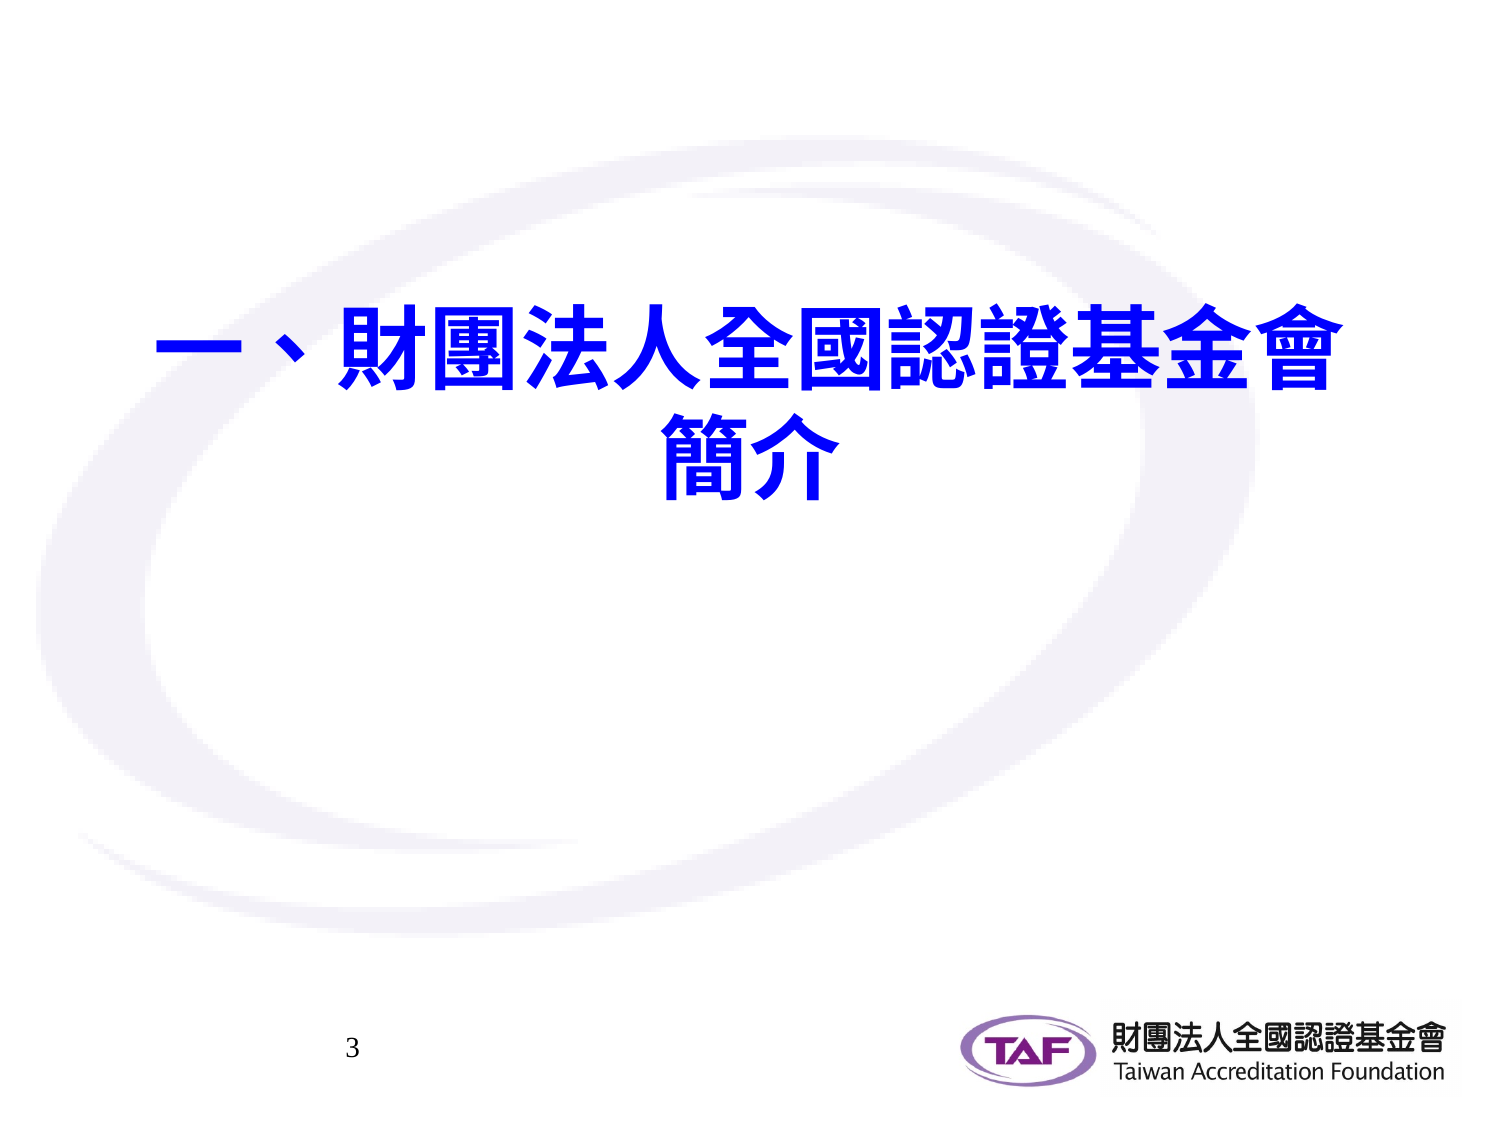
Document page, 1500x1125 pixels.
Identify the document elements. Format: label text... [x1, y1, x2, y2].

picture [937, 999, 1462, 1097]
title 一、財團法人全國認證基金會簡介 [112, 302, 1388, 609]
text_box <編號> [199, 1021, 376, 1125]
